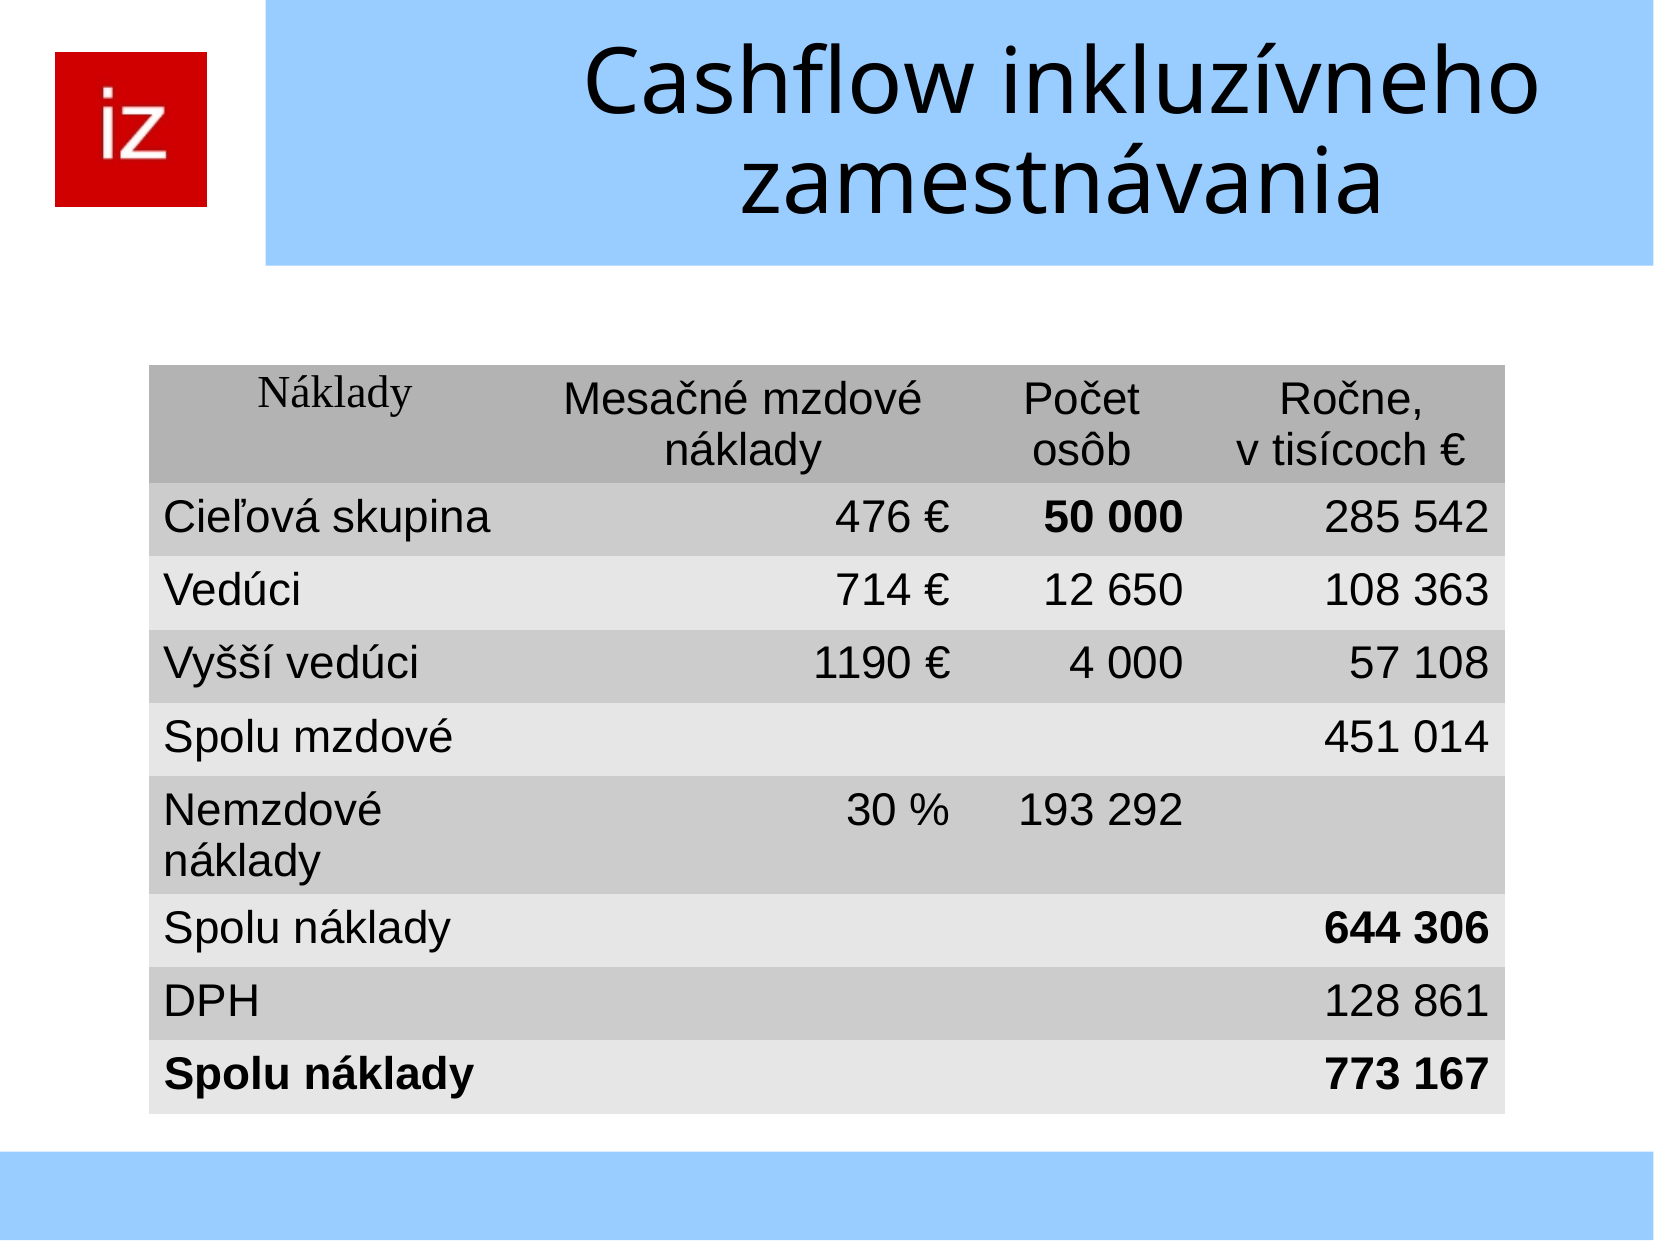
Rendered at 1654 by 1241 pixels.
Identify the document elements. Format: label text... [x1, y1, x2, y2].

table_cell [521, 894, 965, 967]
table_cell Nemzdové náklady [149, 776, 521, 894]
table_cell 4 000 [965, 630, 1199, 703]
table_cell 714 € [521, 556, 965, 630]
table_cell Cieľová skupina [149, 483, 521, 556]
table_cell [521, 967, 965, 1040]
table_cell [965, 703, 1199, 776]
table_cell 773 167 [1199, 1040, 1505, 1114]
table_cell [521, 703, 965, 776]
table_header Náklady [149, 365, 521, 483]
table_cell Vedúci [149, 556, 521, 630]
table_cell [965, 1040, 1199, 1114]
table_cell Vyšší vedúci [149, 630, 521, 703]
table_cell 50 000 [965, 483, 1199, 556]
table_cell 12 650 [965, 556, 1199, 630]
table_cell Spolu mzdové [149, 703, 521, 776]
table_cell 193 292 [965, 776, 1199, 894]
table_cell 1190 € [521, 630, 965, 703]
table_cell 30 % [521, 776, 965, 894]
table_header Ročne, v tisícoch € [1199, 365, 1505, 483]
title Cashflow inkluzívneho zamestnávania [561, 29, 1565, 237]
picture [55, 52, 207, 207]
table_cell [965, 967, 1199, 1040]
table_cell 451 014 [1199, 703, 1505, 776]
table_cell DPH [149, 967, 521, 1040]
table_cell Spolu náklady [149, 894, 521, 967]
table_header Mesačné mzdové náklady [521, 365, 965, 483]
table_cell [965, 894, 1199, 967]
table_cell 644 306 [1199, 894, 1505, 967]
table_cell [521, 1040, 965, 1114]
table_cell [1199, 776, 1505, 894]
table_cell 285 542 [1199, 483, 1505, 556]
table_header Počet osôb [965, 365, 1199, 483]
table_cell 108 363 [1199, 556, 1505, 630]
table_cell 128 861 [1199, 967, 1505, 1040]
table_cell Spolu náklady [149, 1040, 521, 1114]
table_cell 57 108 [1199, 630, 1505, 703]
table_cell 476 € [521, 483, 965, 556]
